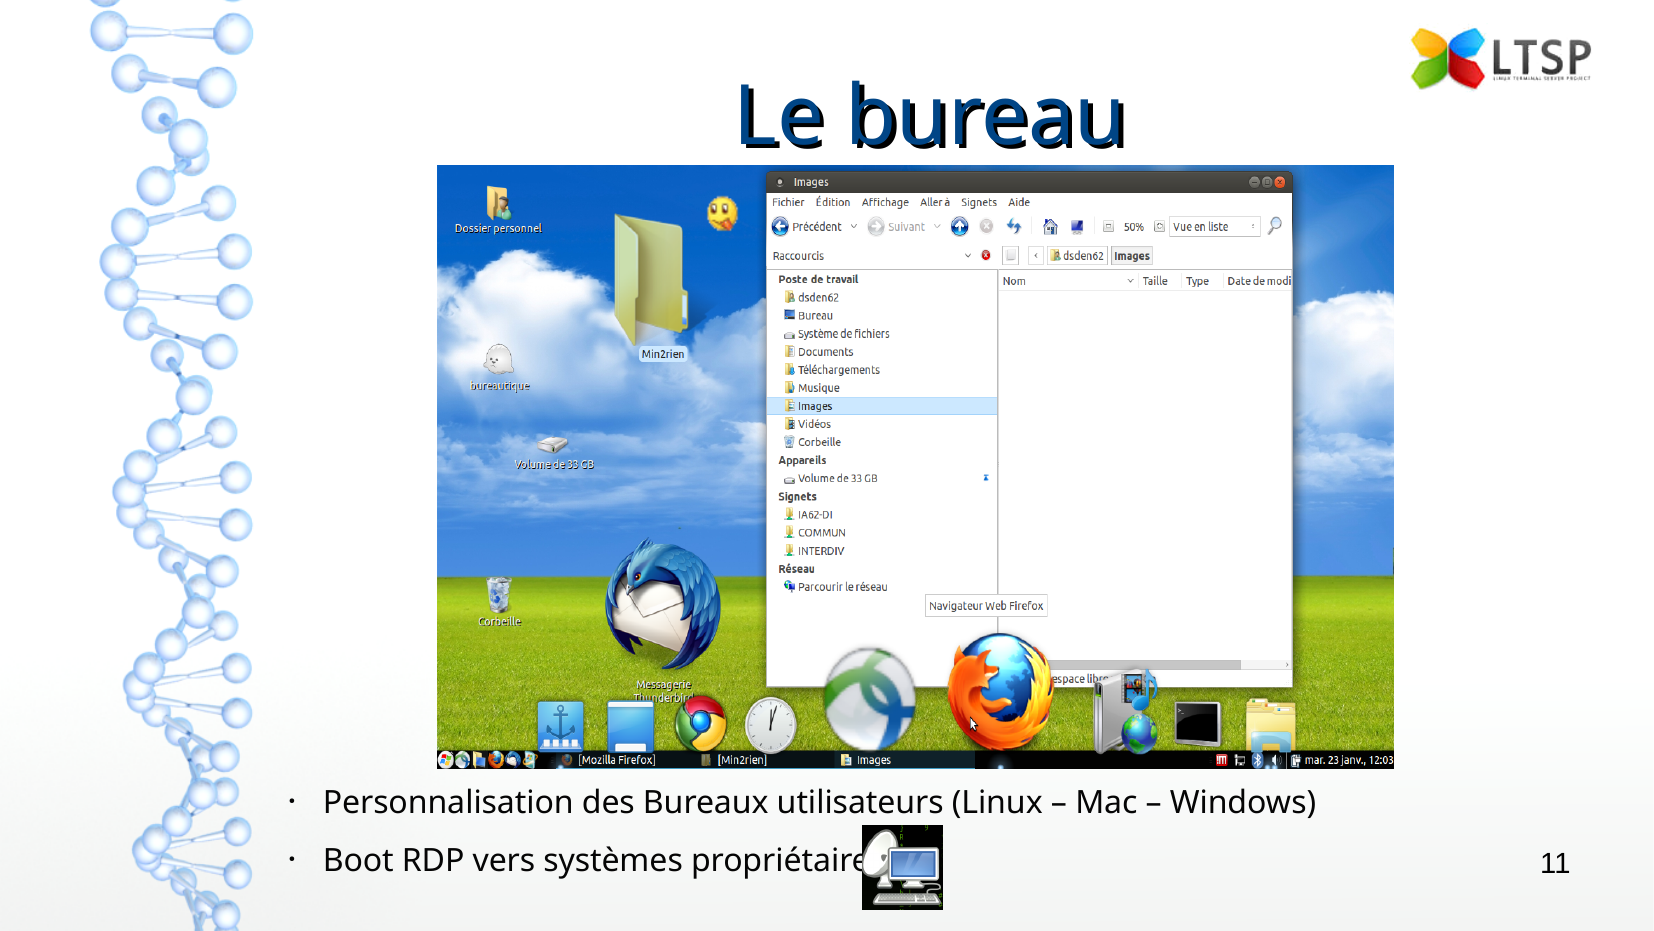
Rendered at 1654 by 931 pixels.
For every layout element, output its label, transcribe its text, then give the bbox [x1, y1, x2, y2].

picture [0, 0, 1654, 931]
title Le bureau [265, 35, 1595, 189]
list Personnalisation des Bureaux utilisateurs (Linux – Mac – Windows) Boot RDP vers systèmes propriétaires [277, 779, 1654, 882]
